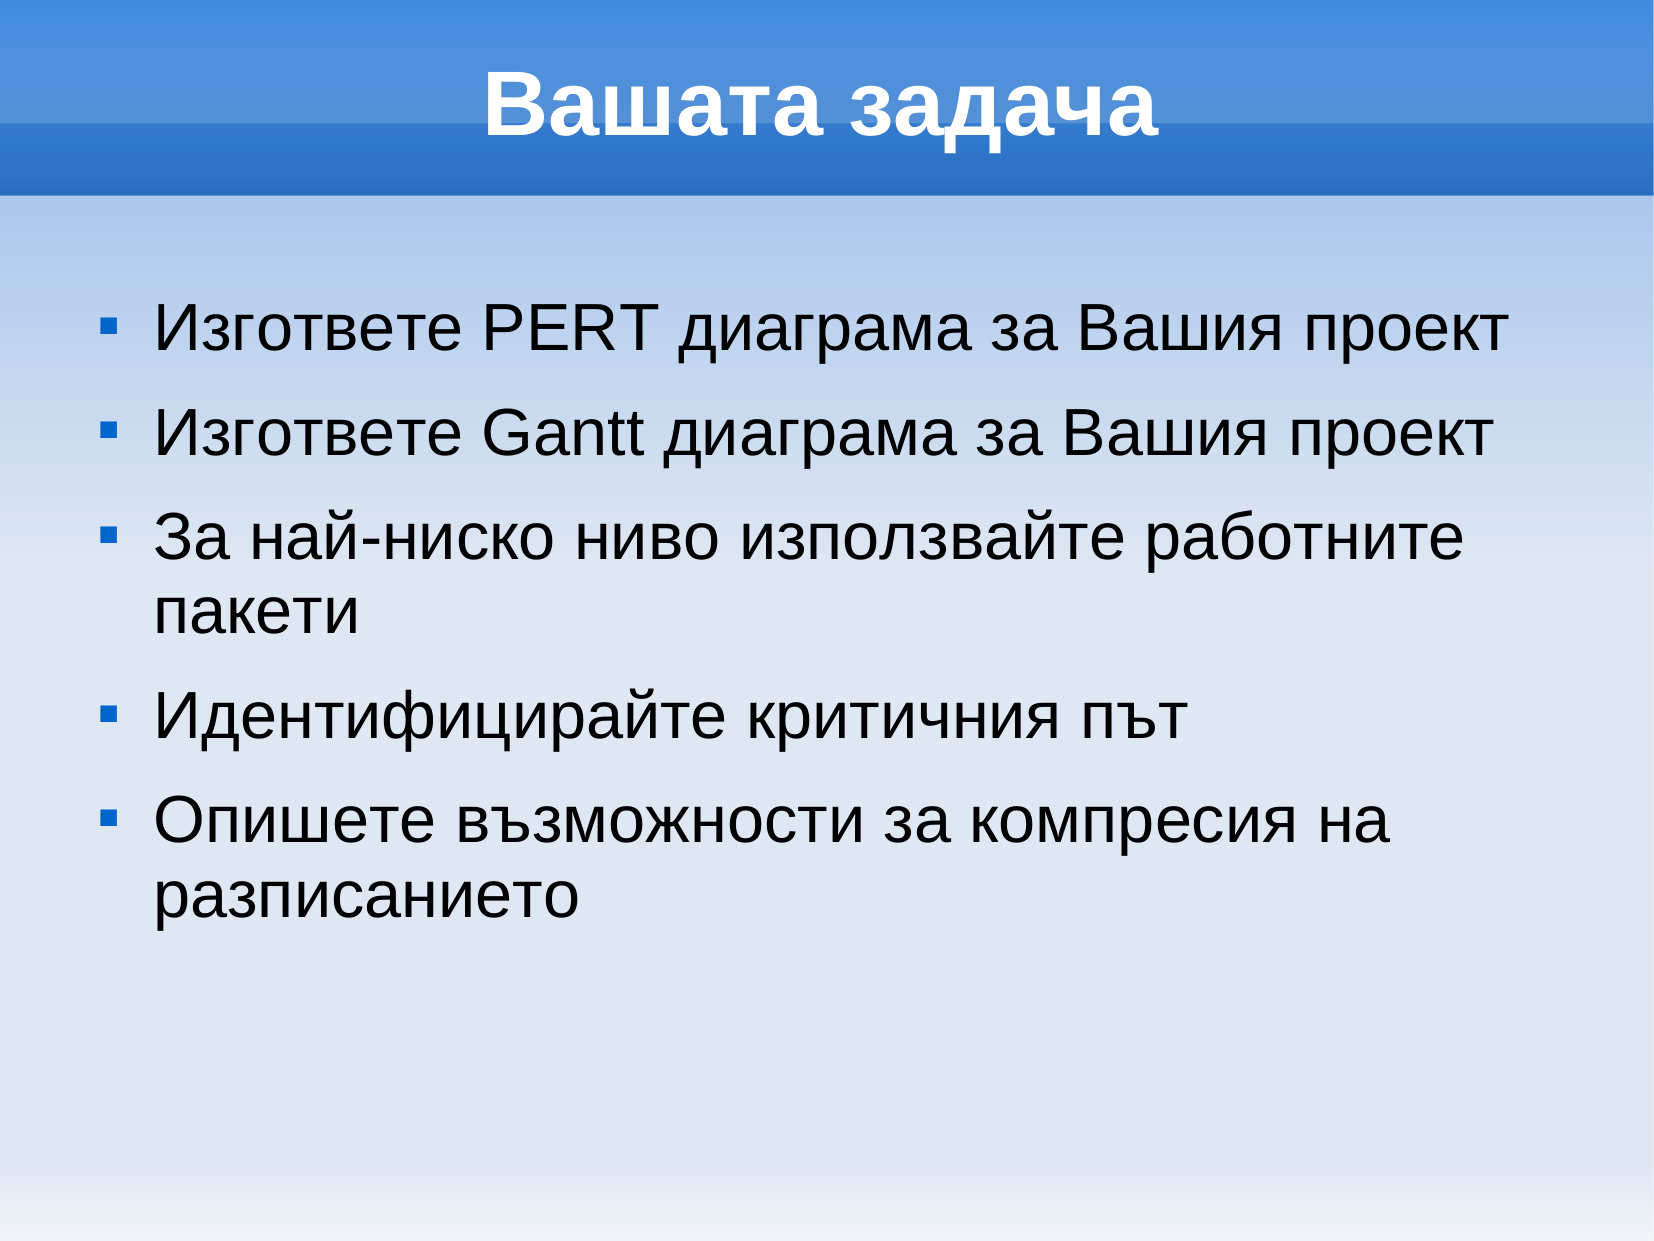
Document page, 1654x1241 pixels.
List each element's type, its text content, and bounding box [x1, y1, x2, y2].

picture [0, 0, 1654, 1241]
list Изгответе PERT диаграма за Вашия проект Изгответе Gantt диаграма за Вашия проект За най-ниско ниво използвайте работните пакети Идентифицирайте критичния път Опишете възможности за компресия на разписанието [82, 290, 1571, 1109]
title Вашата задача [76, 0, 1565, 208]
